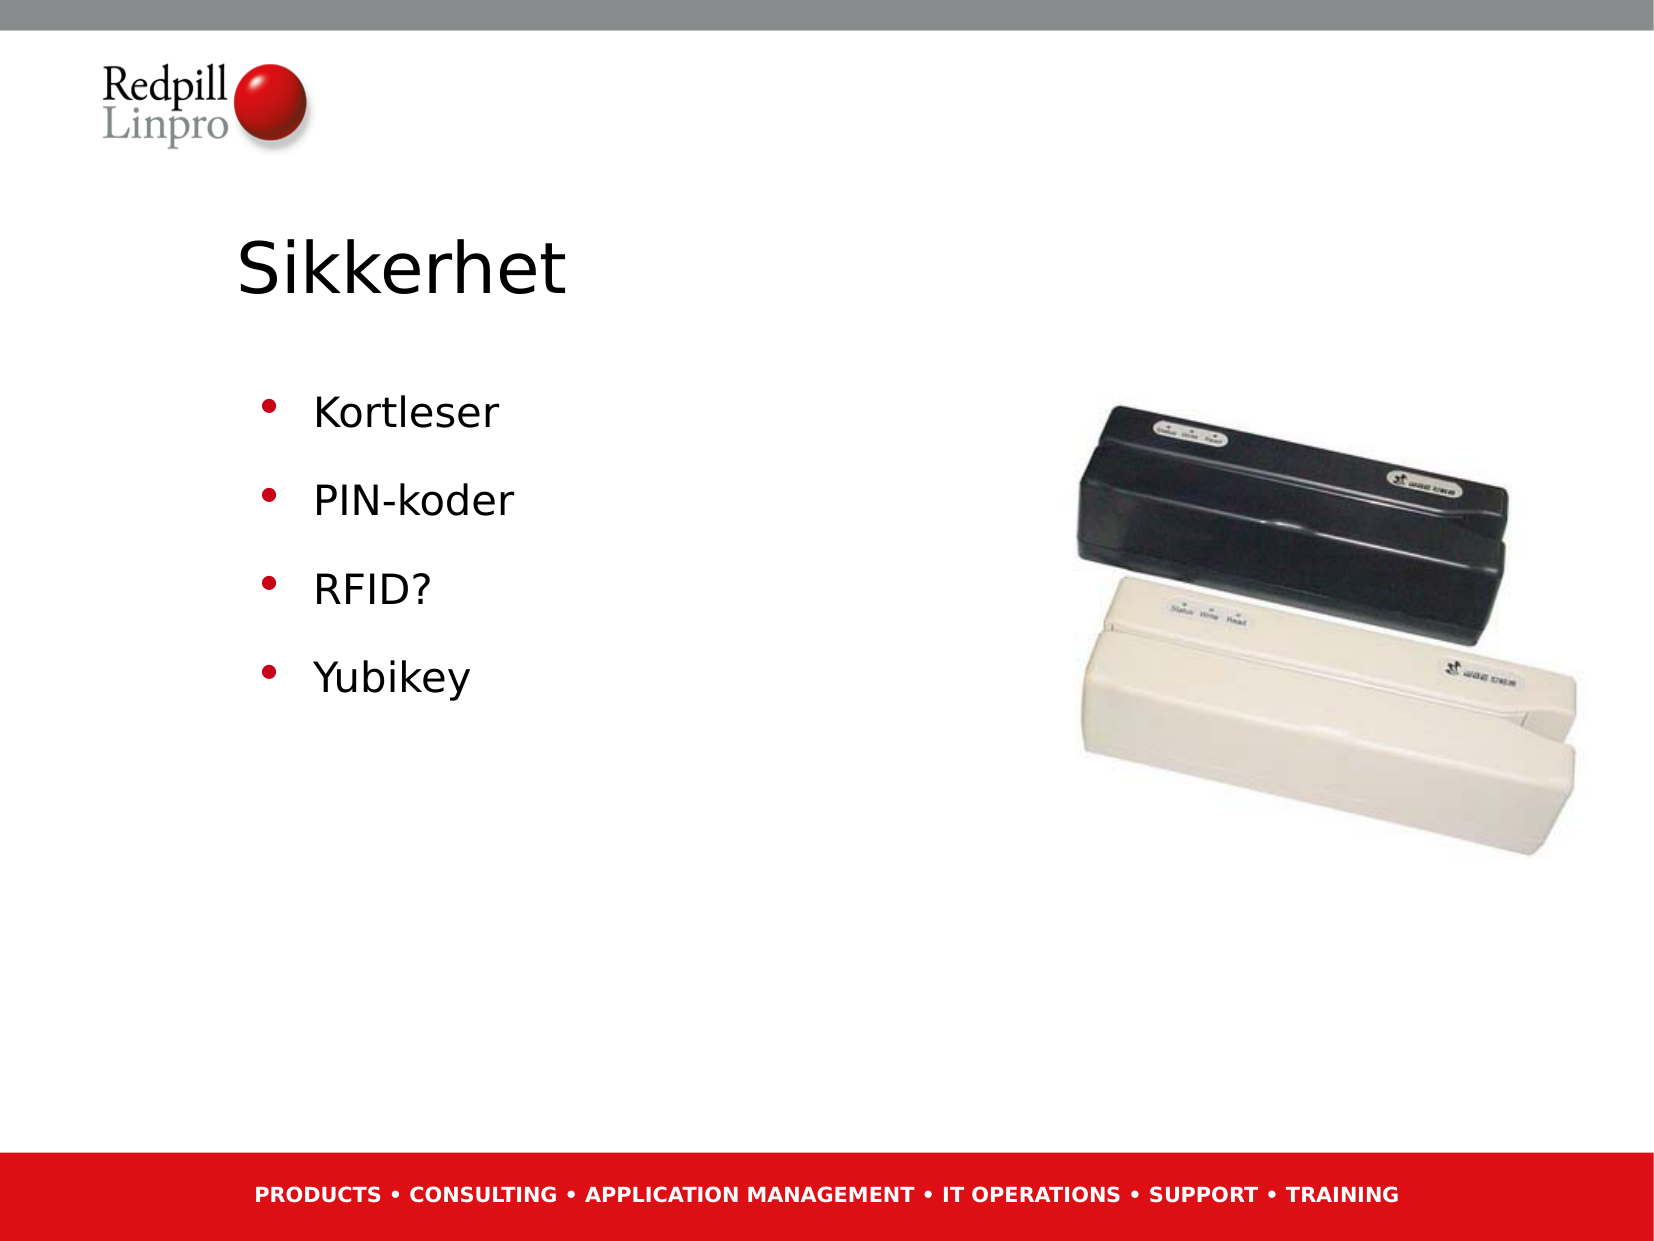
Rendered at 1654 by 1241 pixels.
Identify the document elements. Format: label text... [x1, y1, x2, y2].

title Sikkerhet [236, 226, 1447, 325]
picture [0, 0, 1654, 1241]
list Kortleser PIN-koder RFID? Yubikey [242, 377, 975, 1034]
